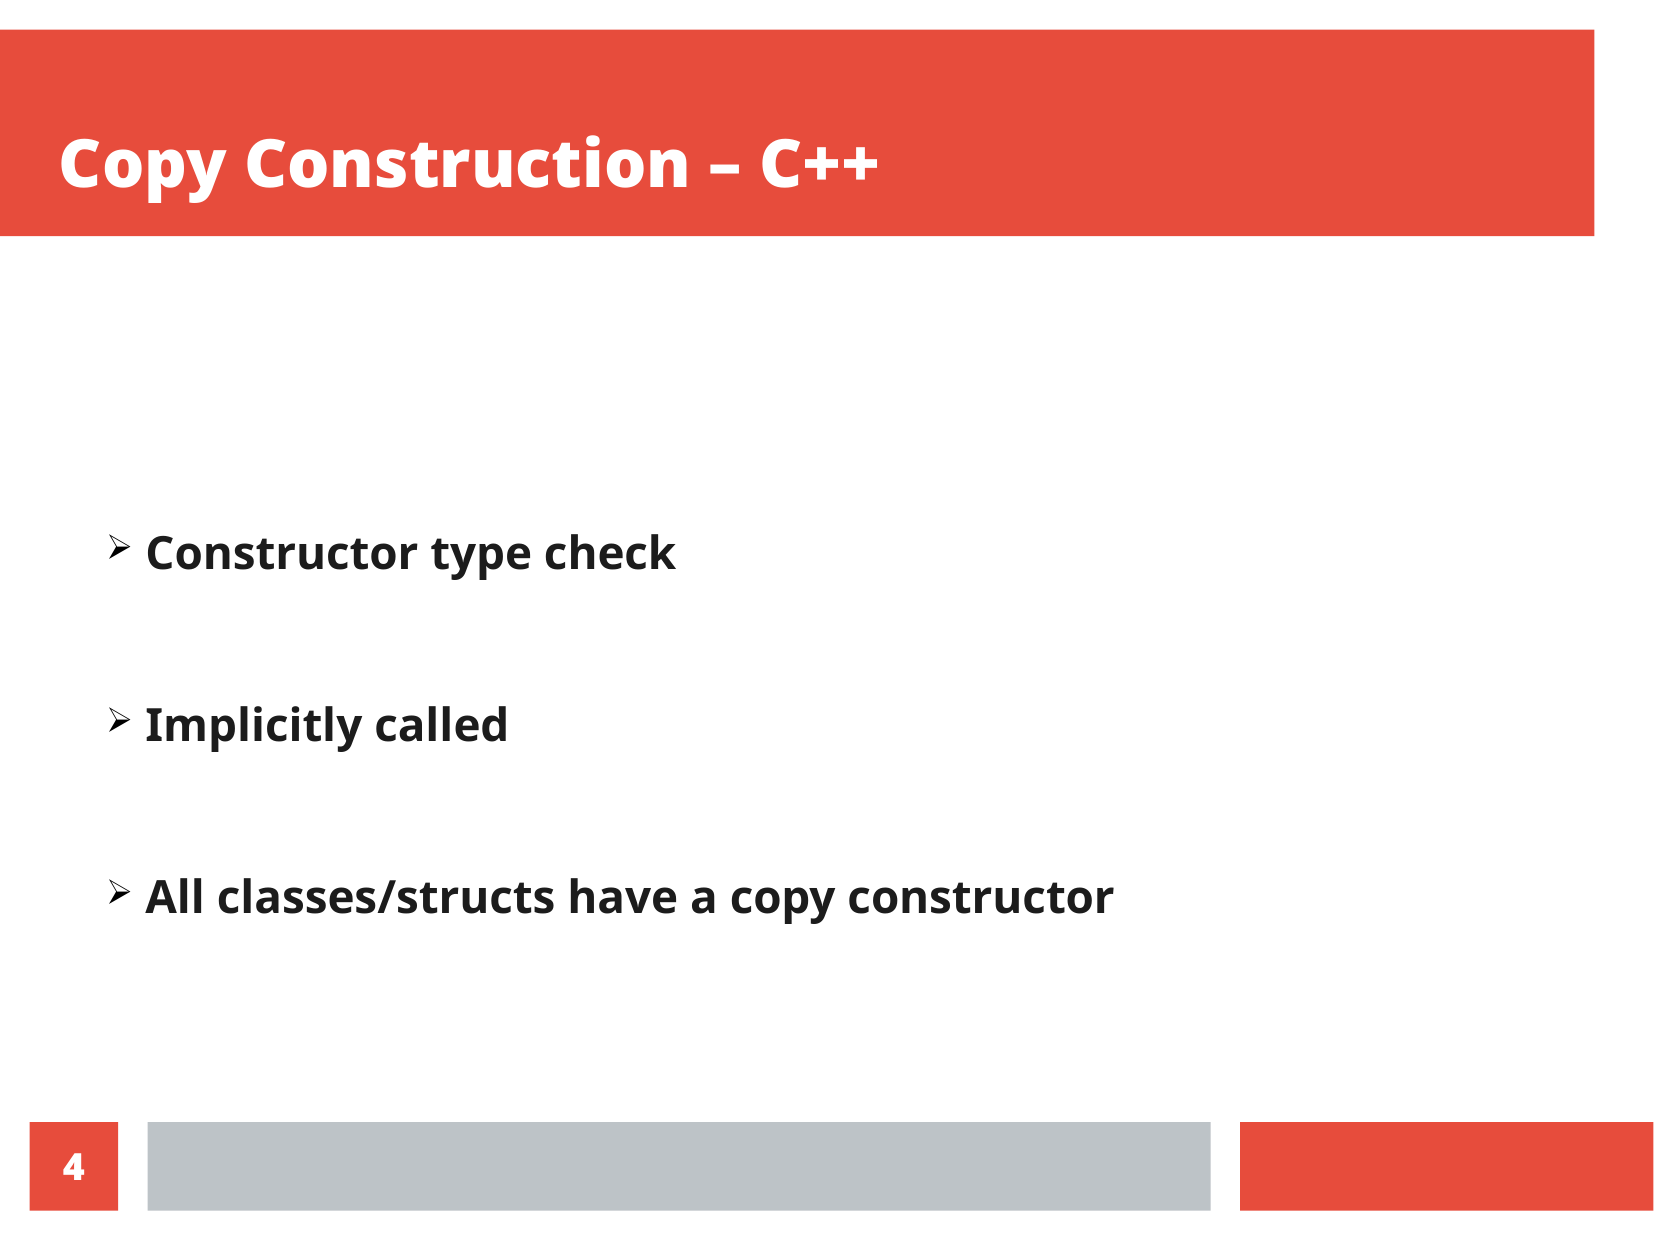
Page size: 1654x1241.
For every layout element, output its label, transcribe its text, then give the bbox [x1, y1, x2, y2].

title Copy Construction – C++ [59, 59, 1595, 207]
list Constructor type check Implicitly called All classes/structs have a copy constructor [59, 324, 1565, 1093]
